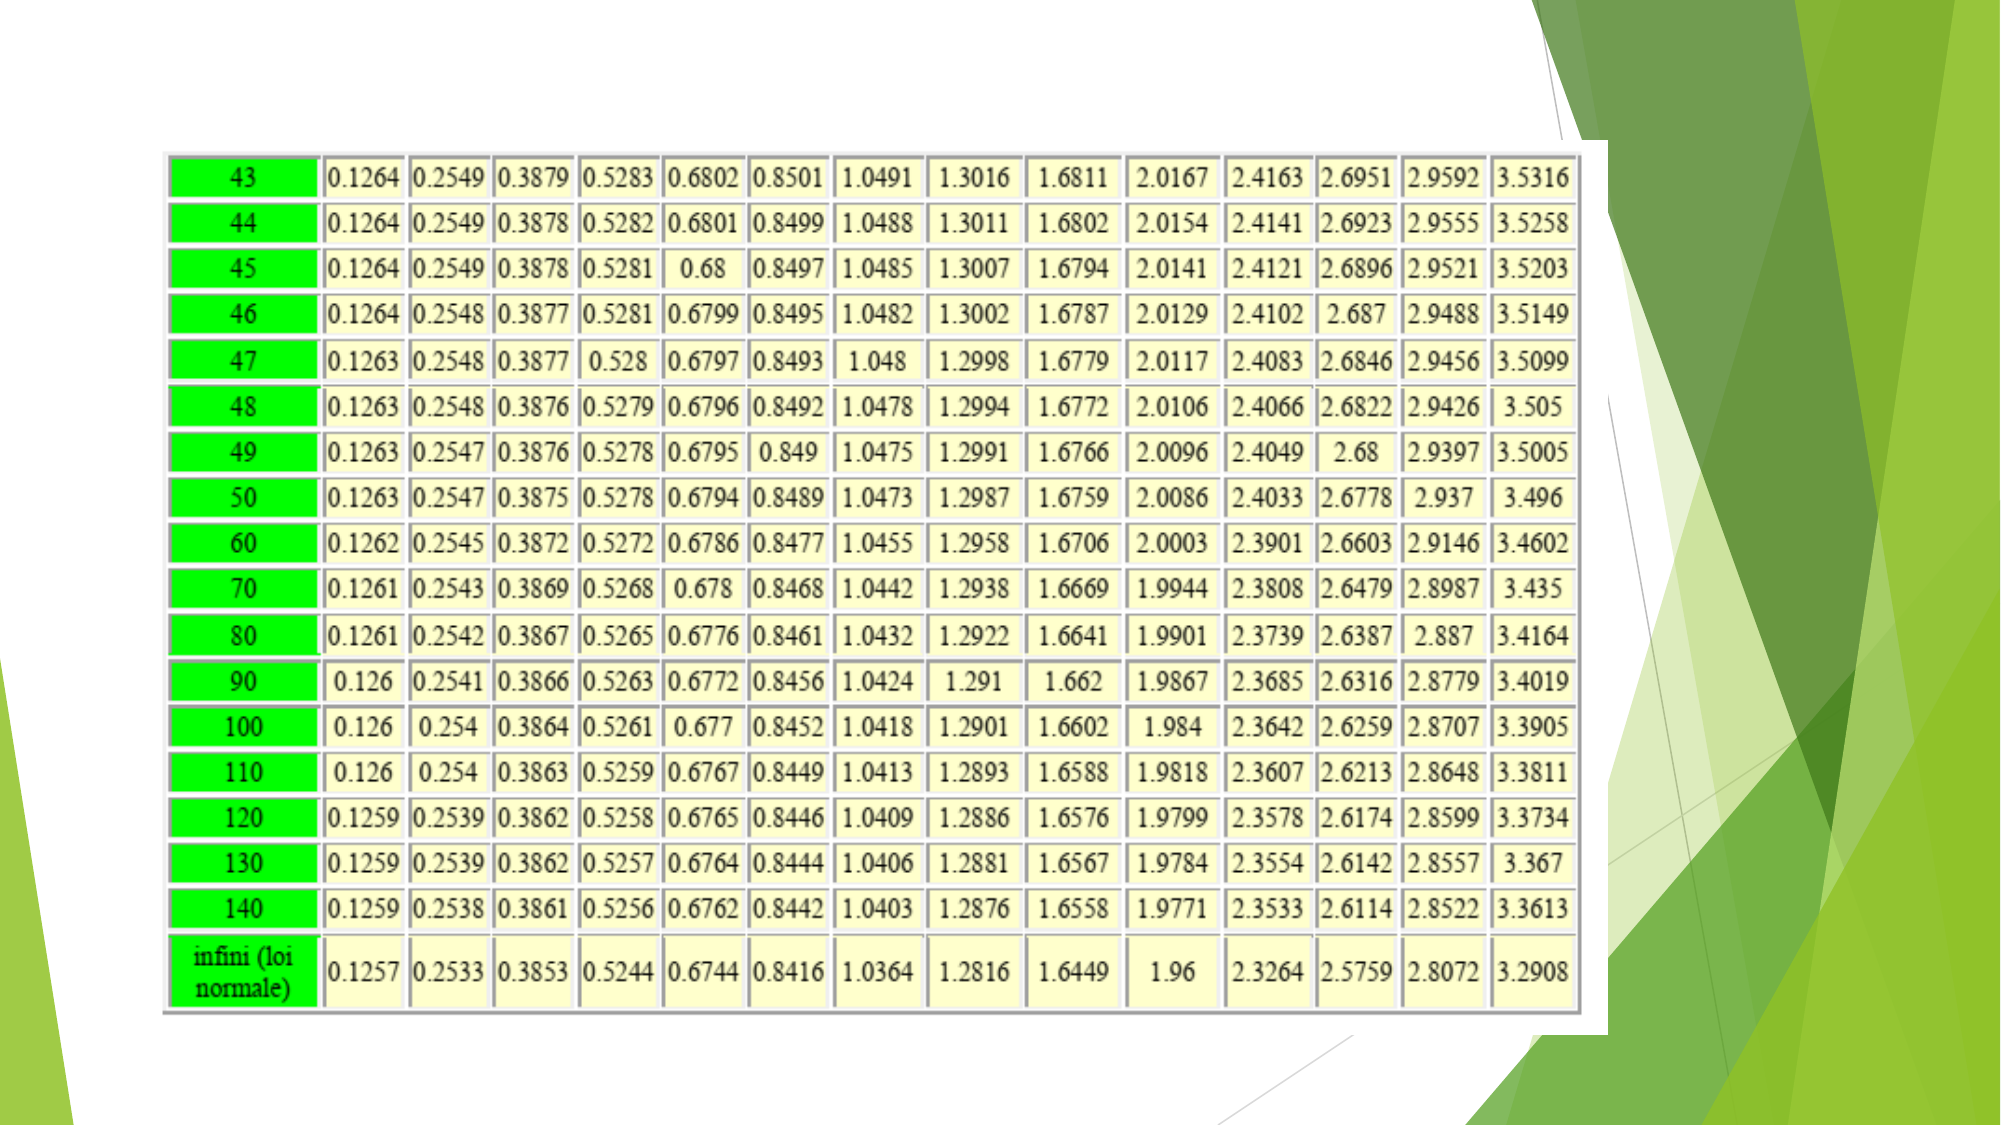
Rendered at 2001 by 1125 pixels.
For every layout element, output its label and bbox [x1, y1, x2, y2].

picture [150, 140, 1608, 1035]
